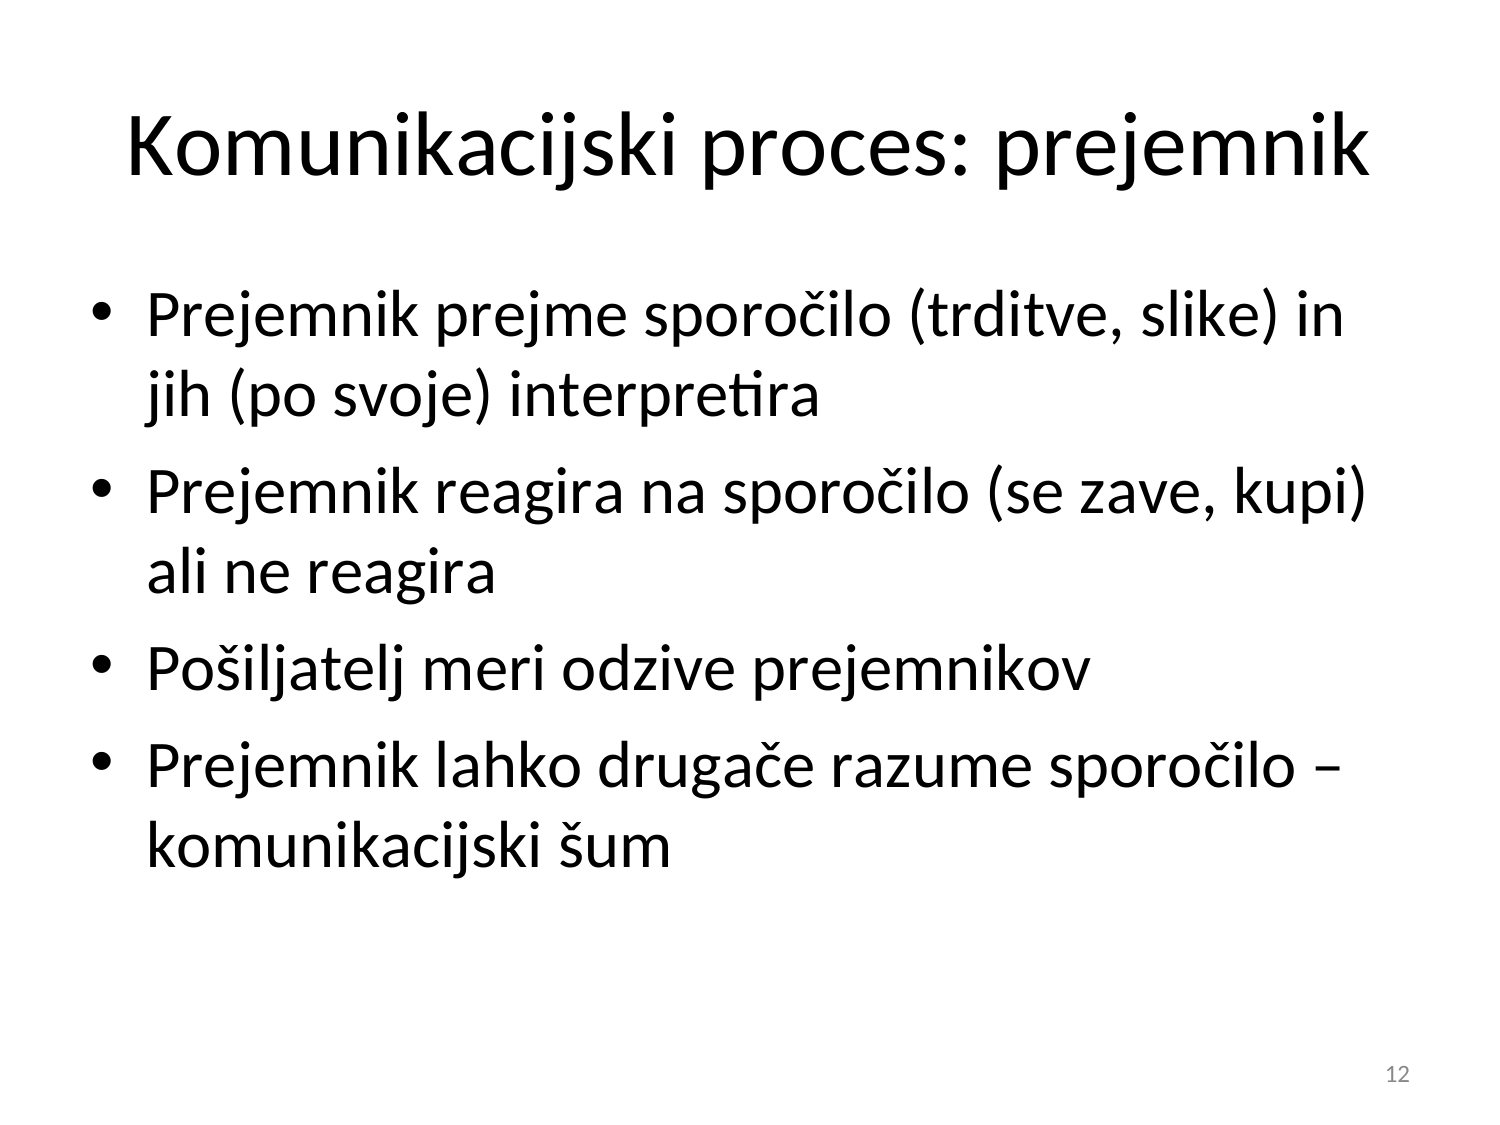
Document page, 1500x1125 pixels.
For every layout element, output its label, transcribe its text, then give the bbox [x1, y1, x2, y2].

list Prejemnik prejme sporočilo (trditve, slike) in jih (po svoje) interpretira Prejemnik reagira na sporočilo (se zave, kupi) ali ne reagira Pošiljatelj meri odzive prejemnikov Prejemnik lahko drugače razume sporočilo – komunikacijski šum [75, 262, 1426, 1081]
title Komunikacijski proces: prejemnik [75, 21, 1426, 257]
text_box <number> [1074, 1042, 1426, 1103]
